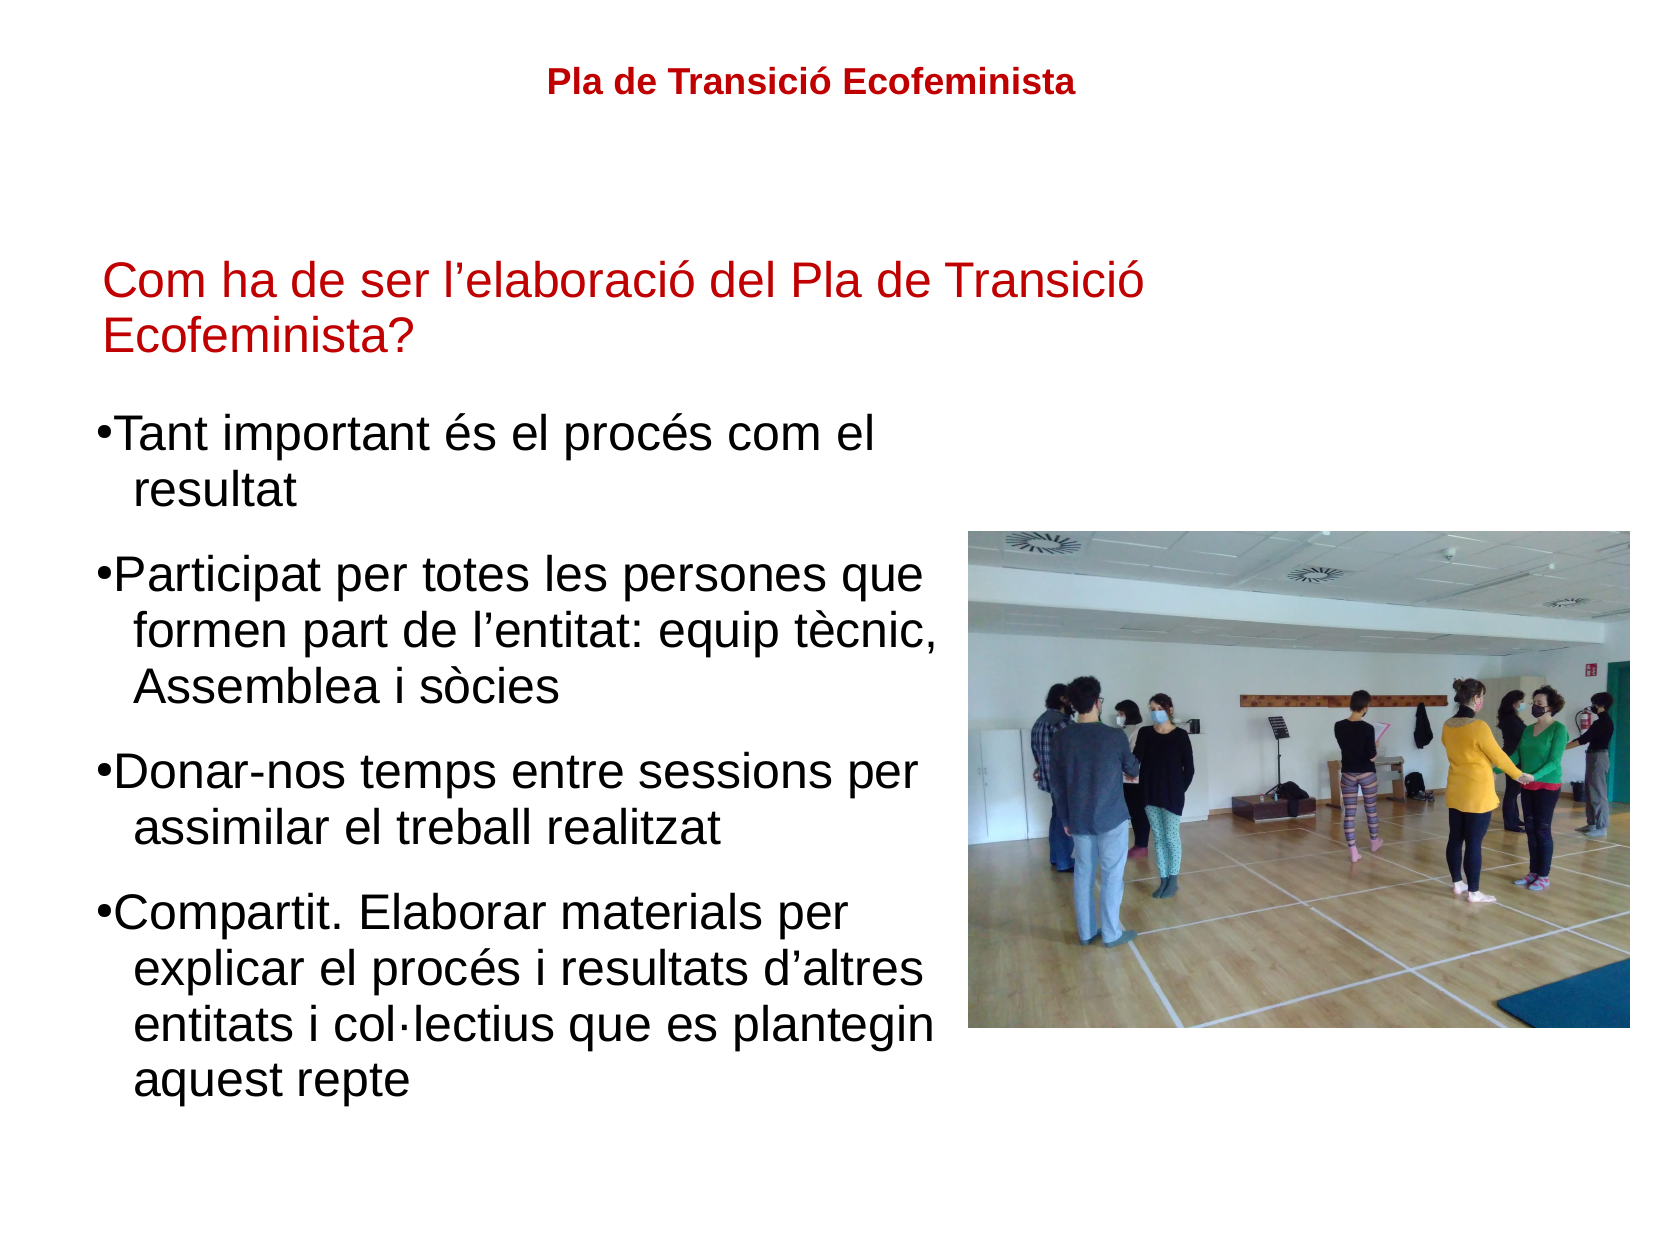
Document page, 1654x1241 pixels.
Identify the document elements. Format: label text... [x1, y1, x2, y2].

text_box Tant important és el procés com el resultat Participat per totes les persones que formen part de l’entitat: equip tècnic, Assemblea i sòcies Donar-nos temps entre sessions per assimilar el treball realitzat Compartit. Elaborar materials per explicar el procés i resultats d’altres entitats i col·lectius que es plantegin aquest repte [80, 398, 1040, 1127]
text_box Com ha de ser l’elaboració del Pla de Transició Ecofeminista? [87, 244, 1427, 352]
text_box Pla de Transició Ecofeminista [332, 55, 1291, 244]
picture [968, 531, 1630, 1028]
